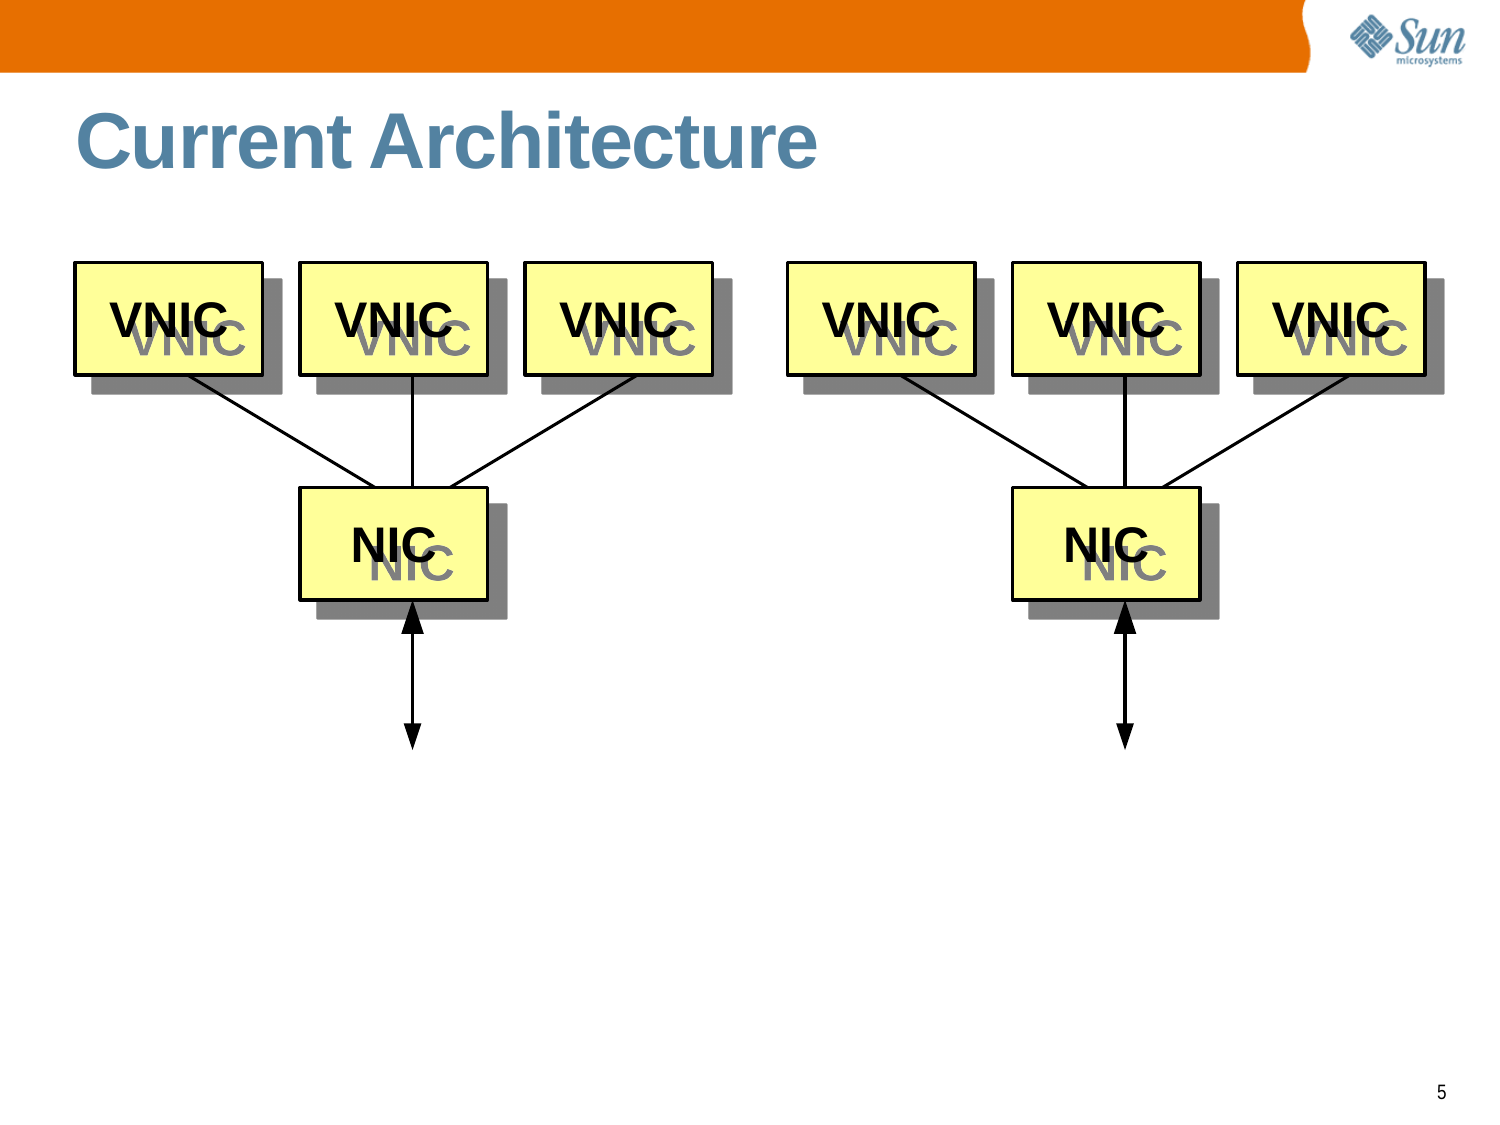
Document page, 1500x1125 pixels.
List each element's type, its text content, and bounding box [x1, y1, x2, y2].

text_box [1012, 487, 1201, 601]
text_box VNIC [334, 299, 454, 356]
text_box VNIC [1271, 299, 1391, 356]
text_box VNIC [1046, 299, 1166, 356]
text_box [787, 262, 976, 376]
text_box [1237, 262, 1426, 376]
text_box NIC [350, 525, 437, 581]
text_box [75, 262, 263, 376]
picture [0, 0, 1500, 75]
text_box [300, 487, 488, 601]
text_box NIC [1063, 525, 1150, 581]
text_box VNIC [559, 299, 679, 356]
text_box [525, 262, 713, 376]
text_box VNIC [821, 299, 941, 356]
text_box VNIC [109, 299, 229, 356]
text_box [300, 262, 488, 376]
title Current Architecture [75, 105, 1438, 210]
text_box [1012, 262, 1201, 376]
